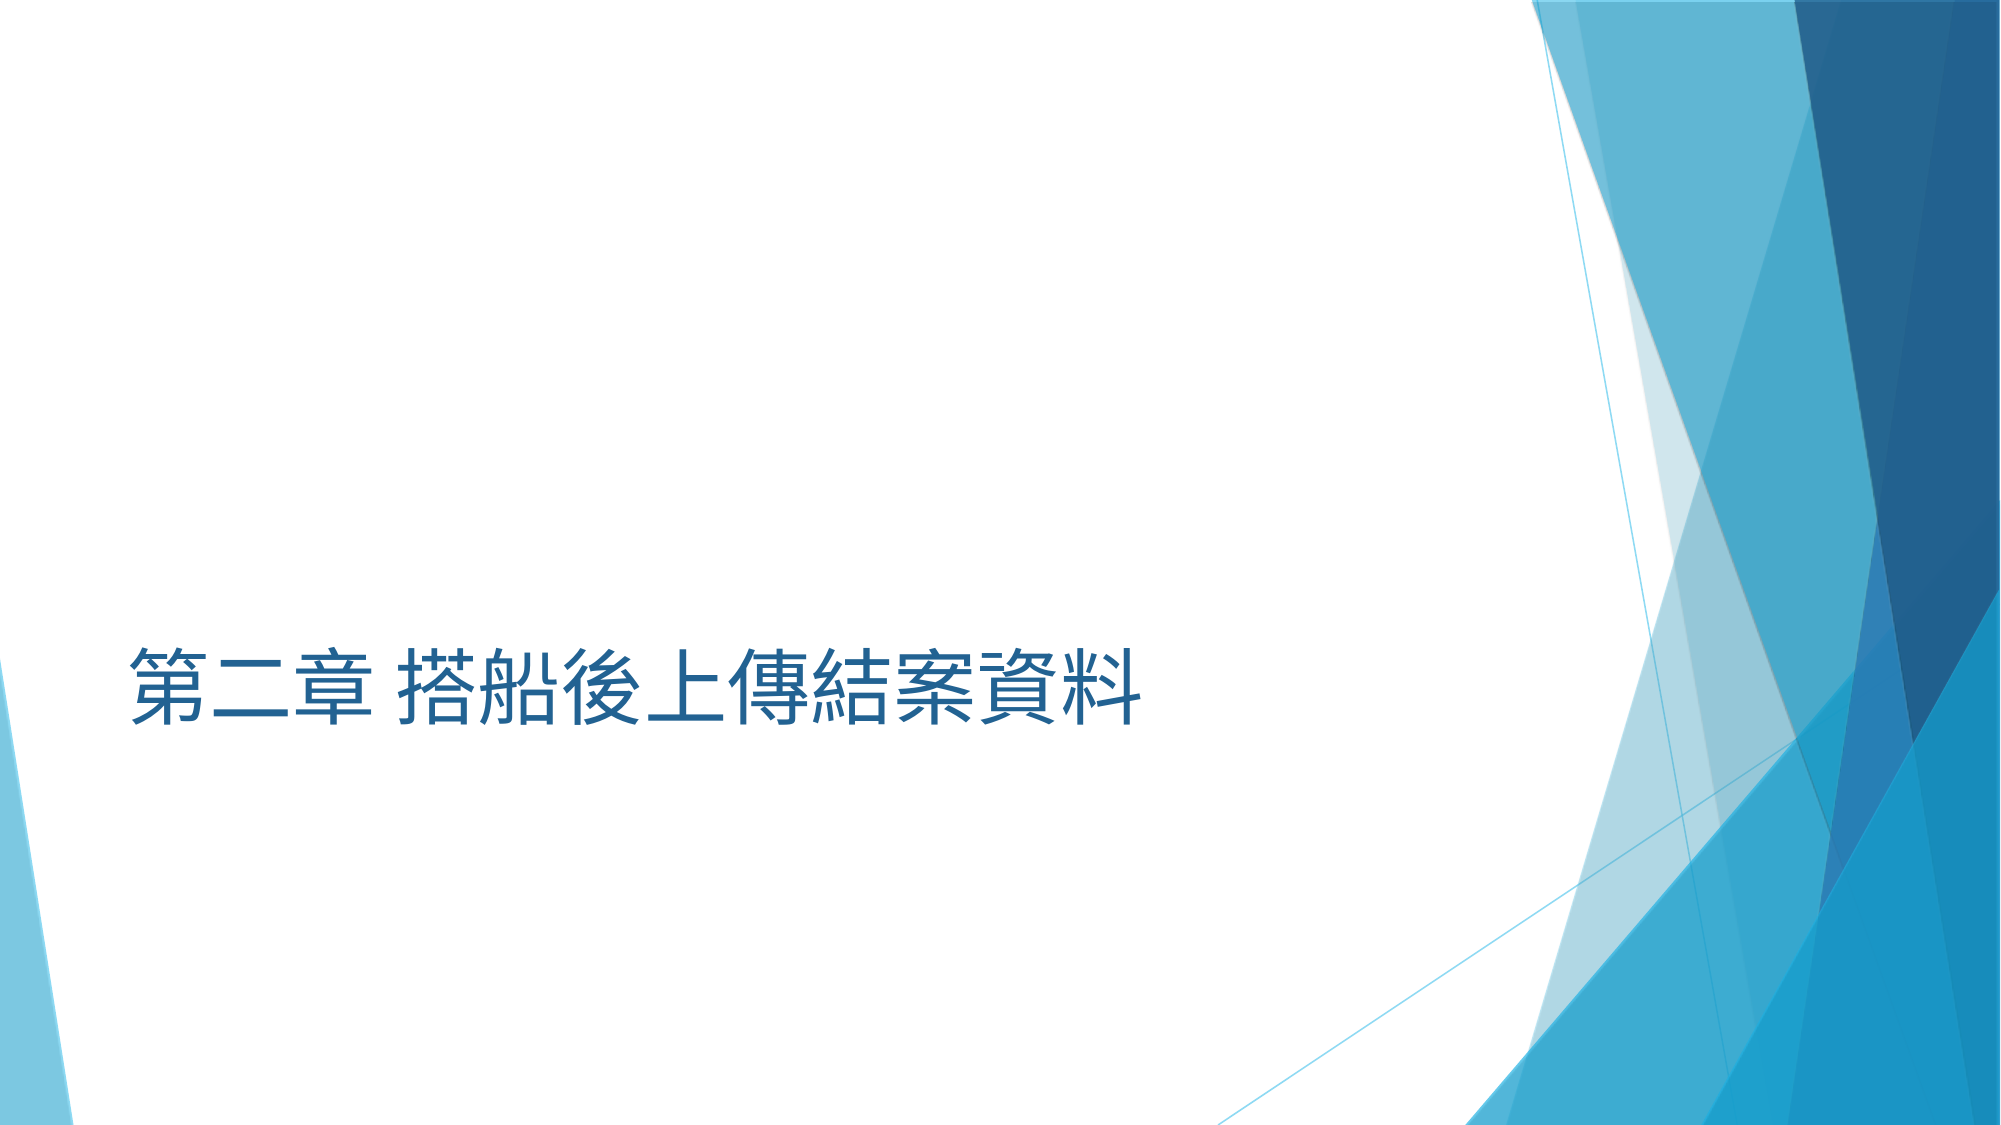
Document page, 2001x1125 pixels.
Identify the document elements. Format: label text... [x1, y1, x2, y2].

title 第二章 搭船後上傳結案資料 [111, 443, 1522, 743]
